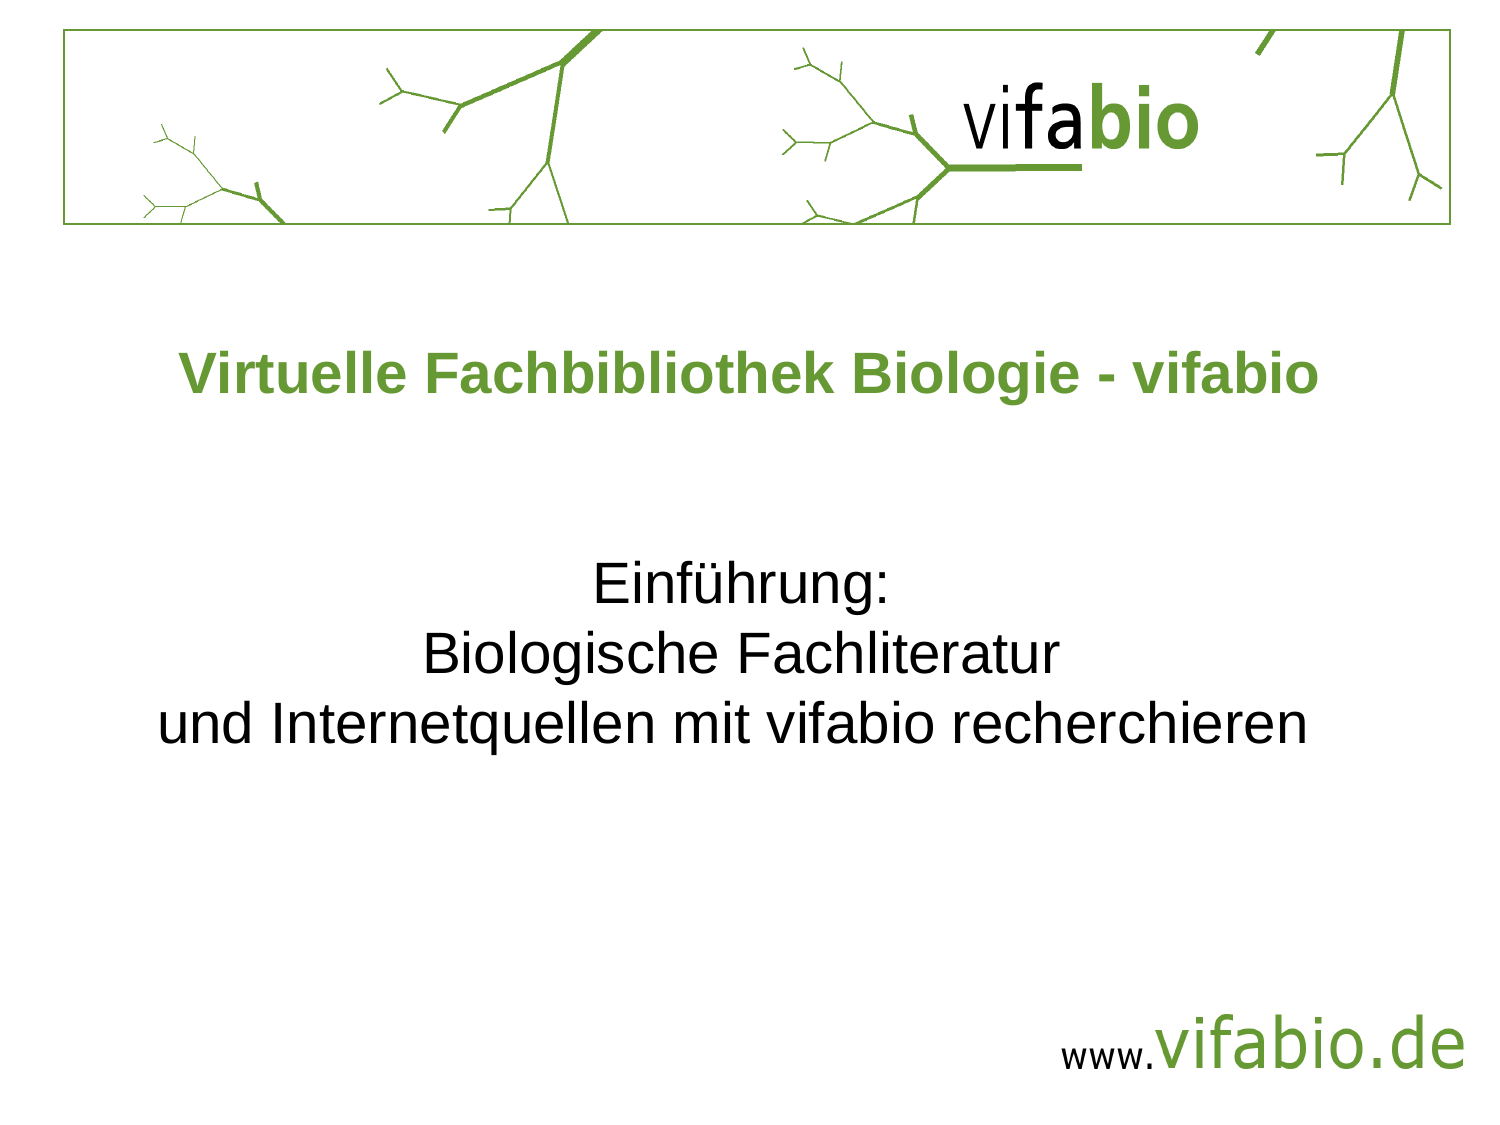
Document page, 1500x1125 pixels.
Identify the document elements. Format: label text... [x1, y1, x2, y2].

picture [1009, 964, 1500, 1125]
title Virtuelle Fachbibliothek Biologie - vifabio Einführung: Biologische Fachliteratur und Internetquellen mit vifabio recherchieren [112, 327, 1388, 834]
picture [65, 31, 1449, 223]
